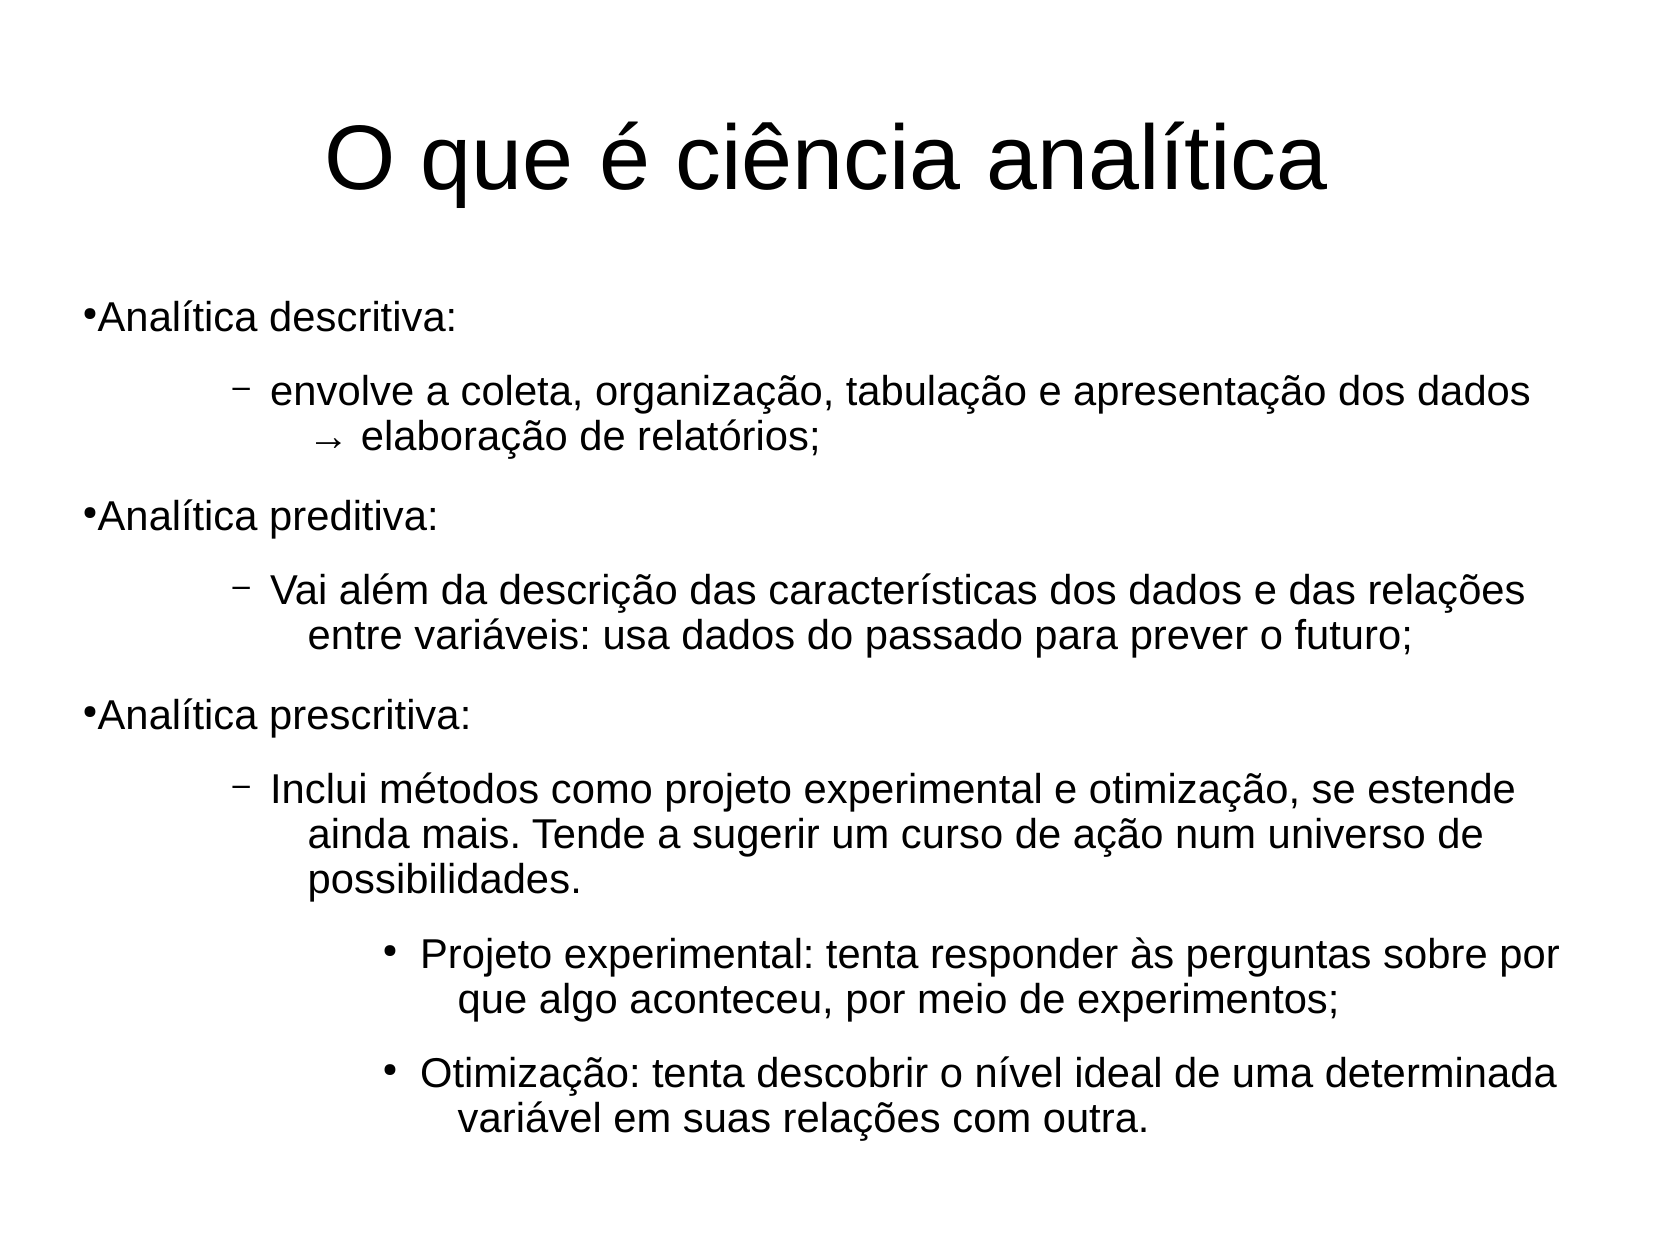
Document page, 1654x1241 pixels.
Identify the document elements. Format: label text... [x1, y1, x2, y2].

title O que é ciência analítica [82, 49, 1571, 257]
list Analítica descritiva: envolve a coleta, organização, tabulação e apresentação dos dados → elaboração de relatórios; Analítica preditiva: Vai além da descrição das características dos dados e das relações entre variáveis: usa dados do passado para prever o futuro; Analítica prescritiva: Inclui métodos como projeto experimental e otimização, se estende ainda mais. Tende a sugerir um curso de ação num universo de possibilidades. Projeto experimental: tenta responder às perguntas sobre por que algo aconteceu, por meio de experimentos; Otimização: tenta descobrir o nível ideal de uma determinada variável em suas relações com outra. [82, 290, 1571, 1010]
